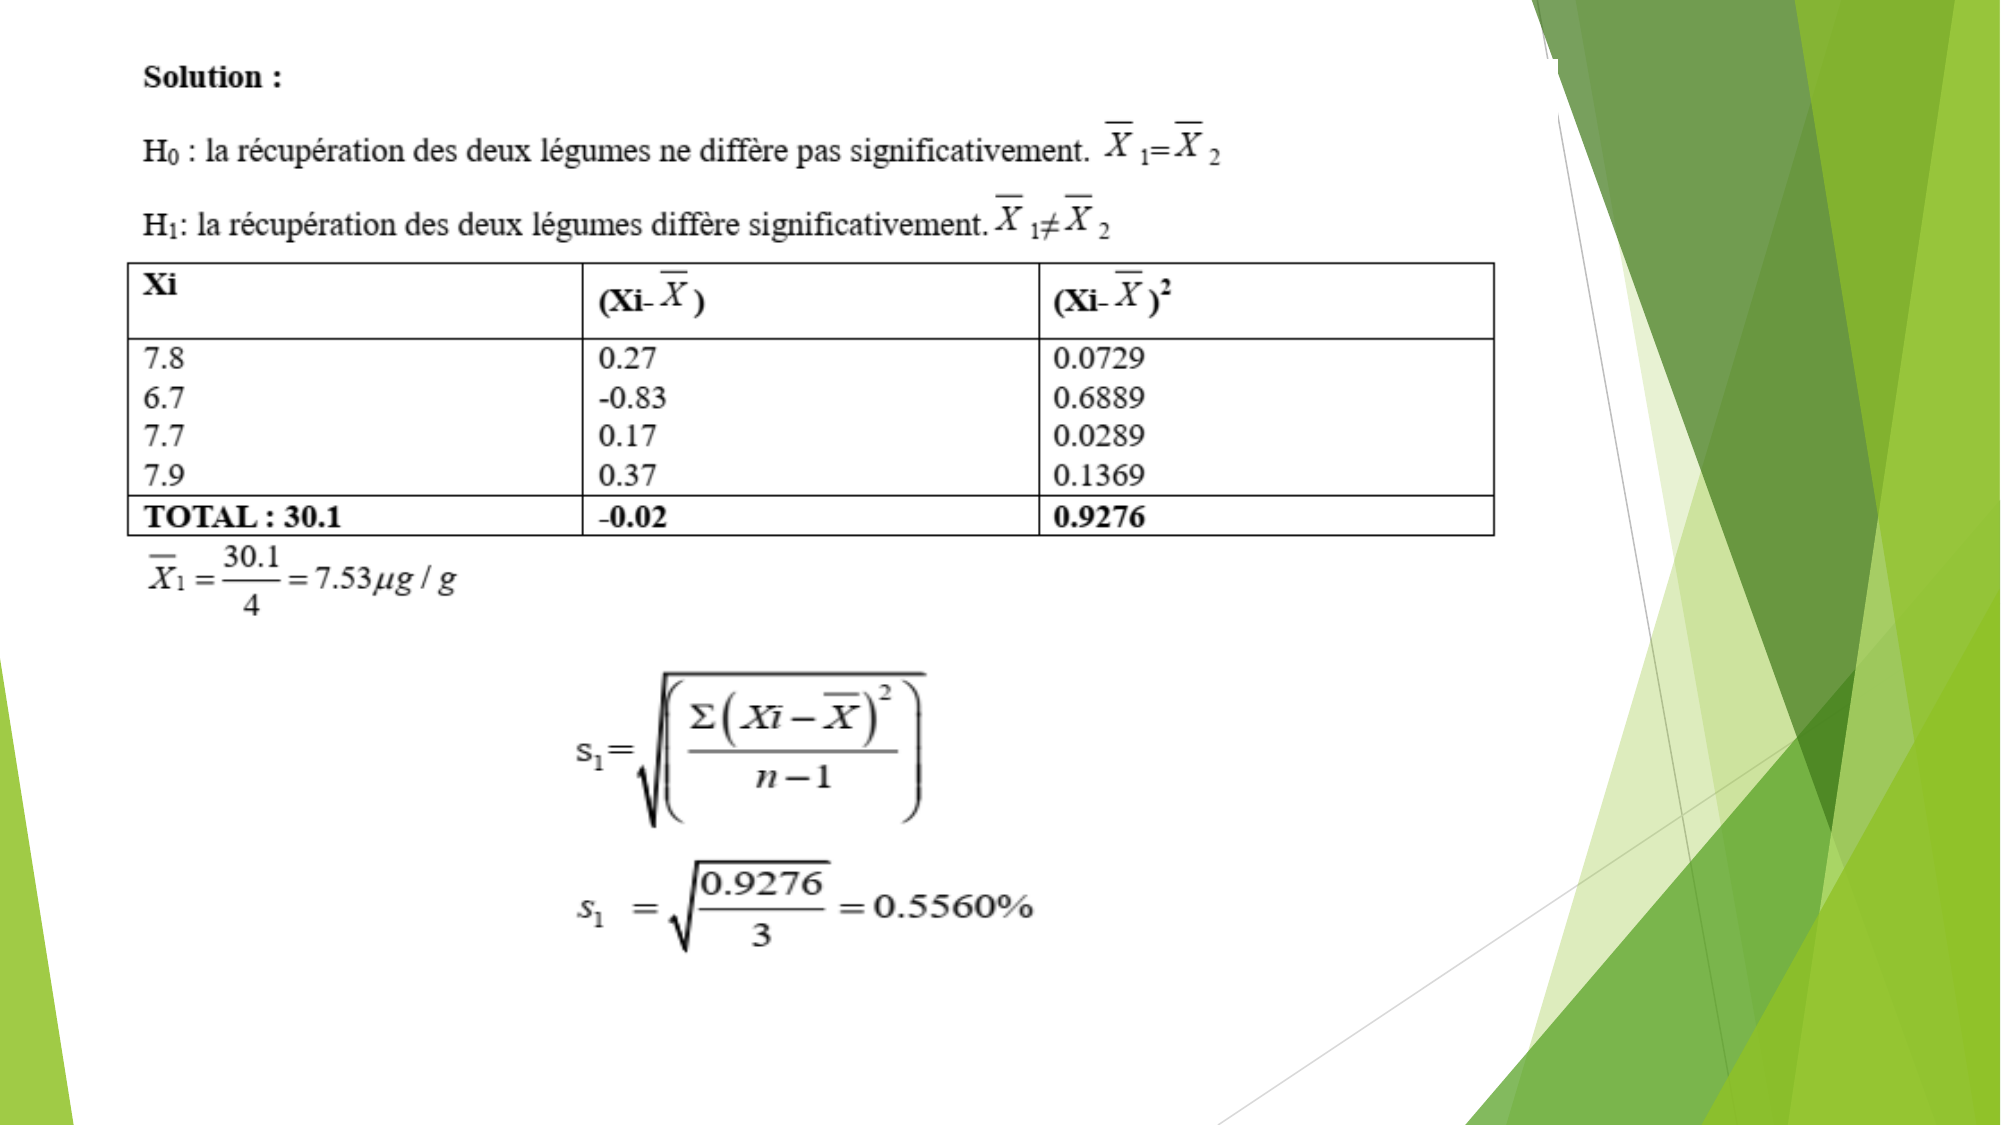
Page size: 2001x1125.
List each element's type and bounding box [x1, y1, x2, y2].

picture [97, 59, 1558, 964]
